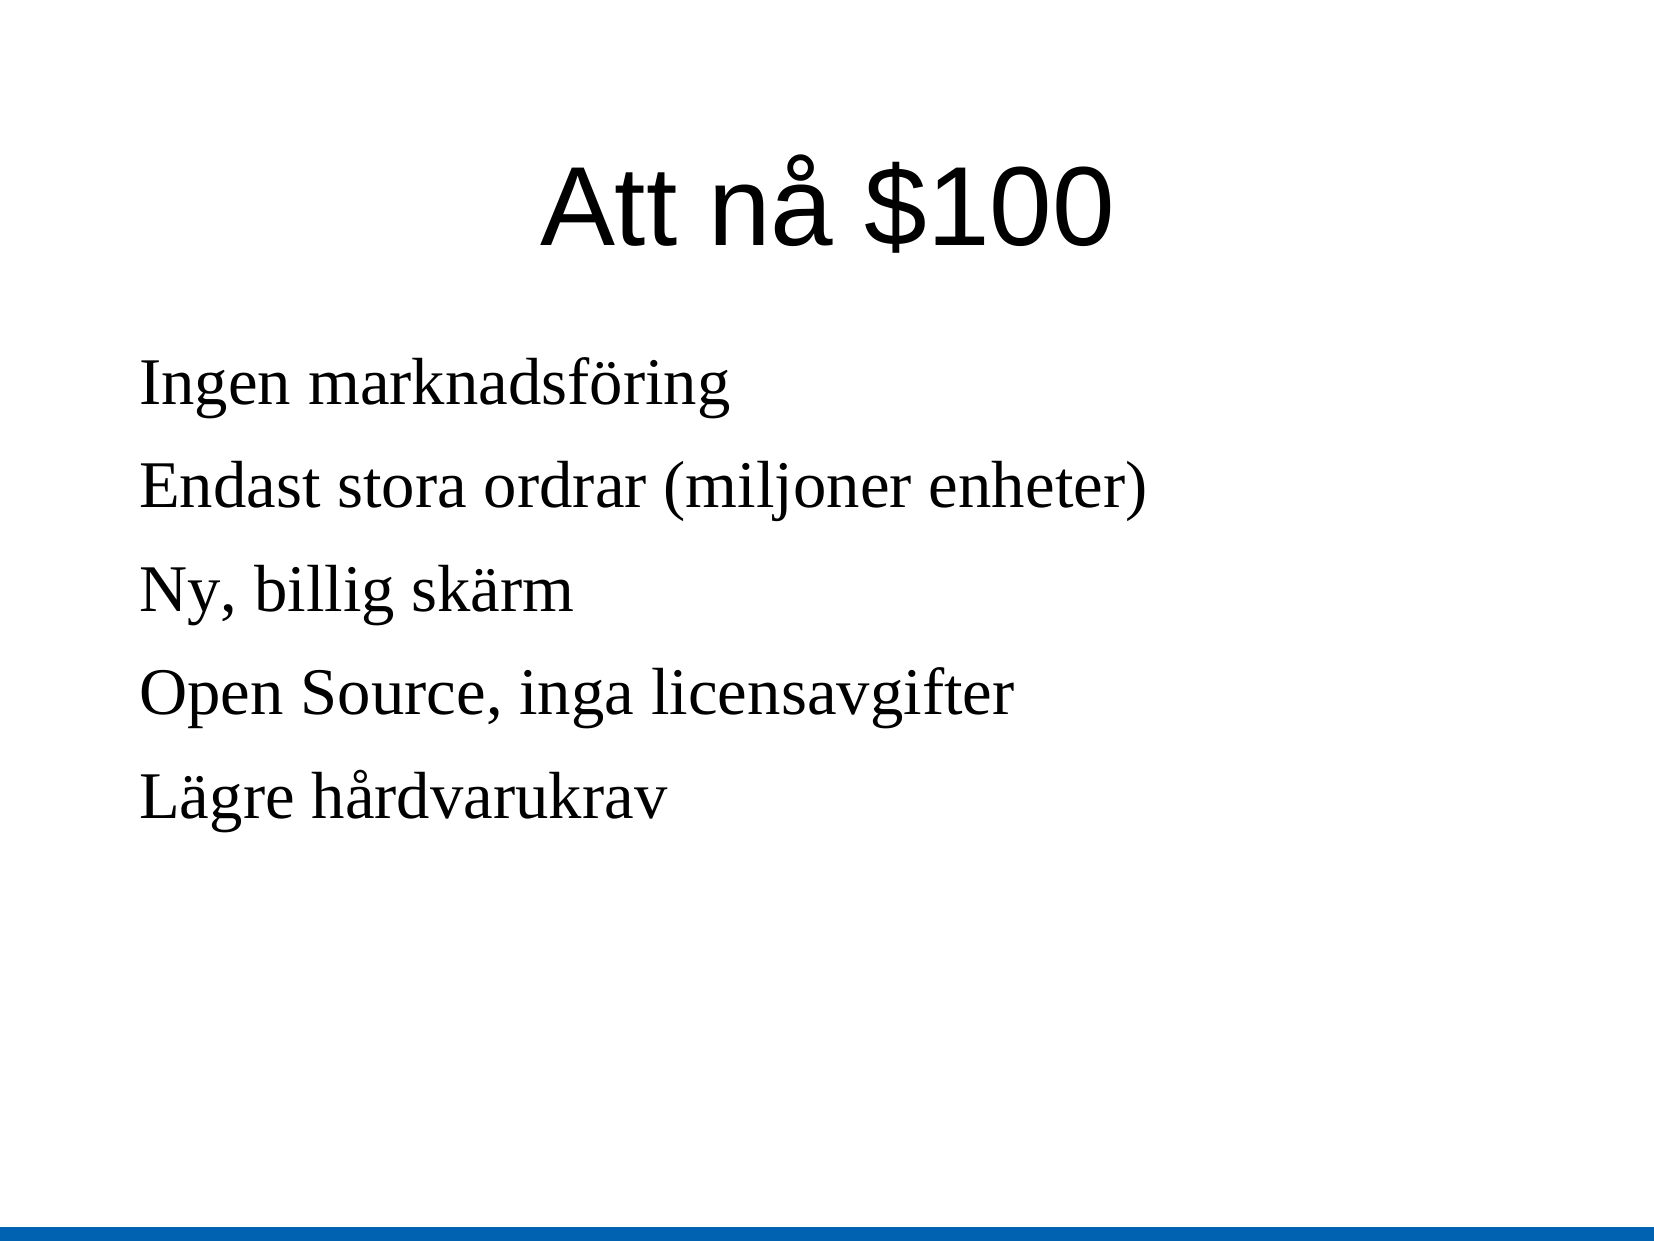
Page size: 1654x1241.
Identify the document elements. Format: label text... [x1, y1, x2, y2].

title Att nå $100 [121, 102, 1534, 310]
list Ingen marknadsföring Endast stora ordrar (miljoner enheter) Ny, billig skärm Open Source, inga licensavgifter Lägre hårdvarukrav [121, 344, 1534, 1127]
